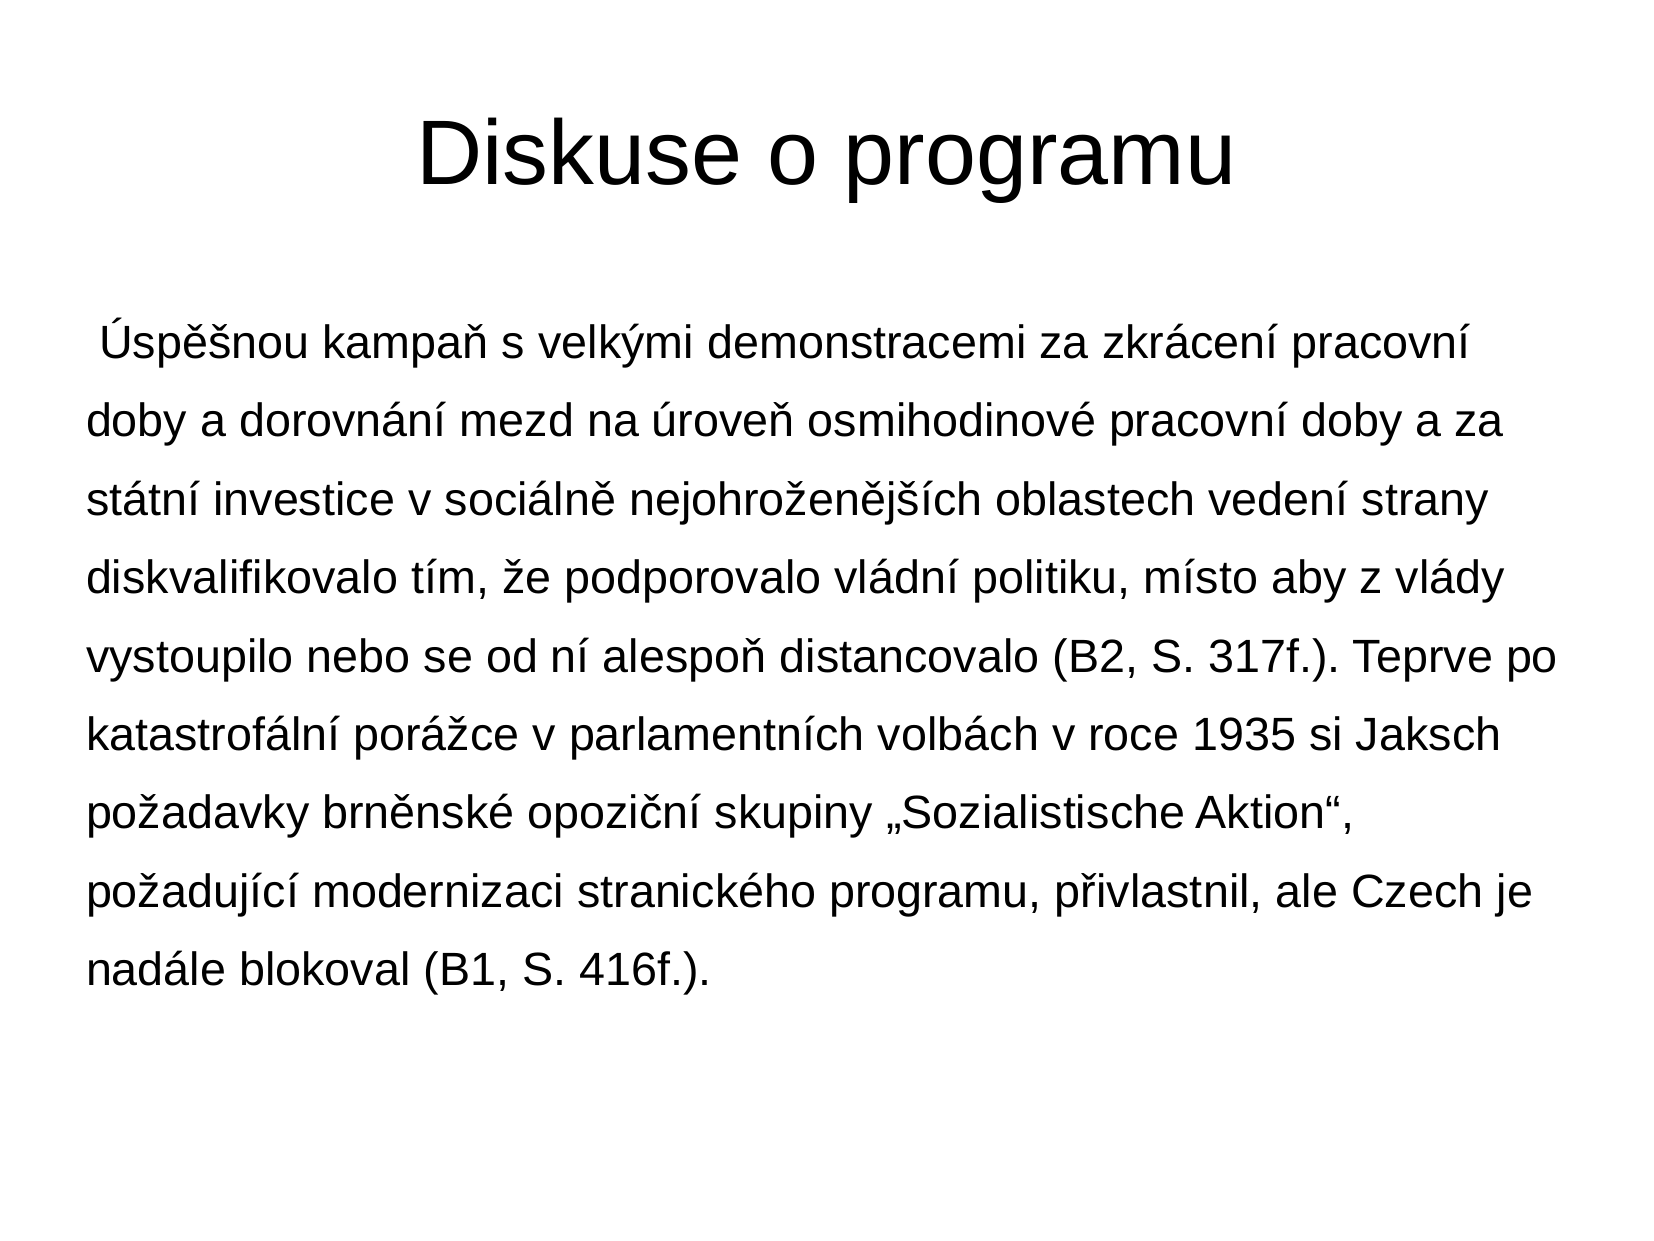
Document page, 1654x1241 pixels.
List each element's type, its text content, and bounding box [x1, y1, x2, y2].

title Diskuse o programu [82, 49, 1571, 257]
list Úspěšnou kampaň s velkými demonstracemi za zkrácení pracovní doby a dorovnání mezd na úroveň osmihodinové pracovní doby a za státní investice v sociálně nejohroženějších oblastech vedení strany diskvalifikovalo tím, že podporovalo vládní politiku, místo aby z vlády vystoupilo nebo se od ní alespoň distancovalo (B2, S. 317f.). Teprve po katastrofální porážce v parlamentních volbách v roce 1935 si Jaksch požadavky brněnské opoziční skupiny „Sozialistische Aktion“, požadující modernizaci stranického programu, přivlastnil, ale Czech je nadále blokoval (B1, S. 416f.). [86, 290, 1575, 1010]
